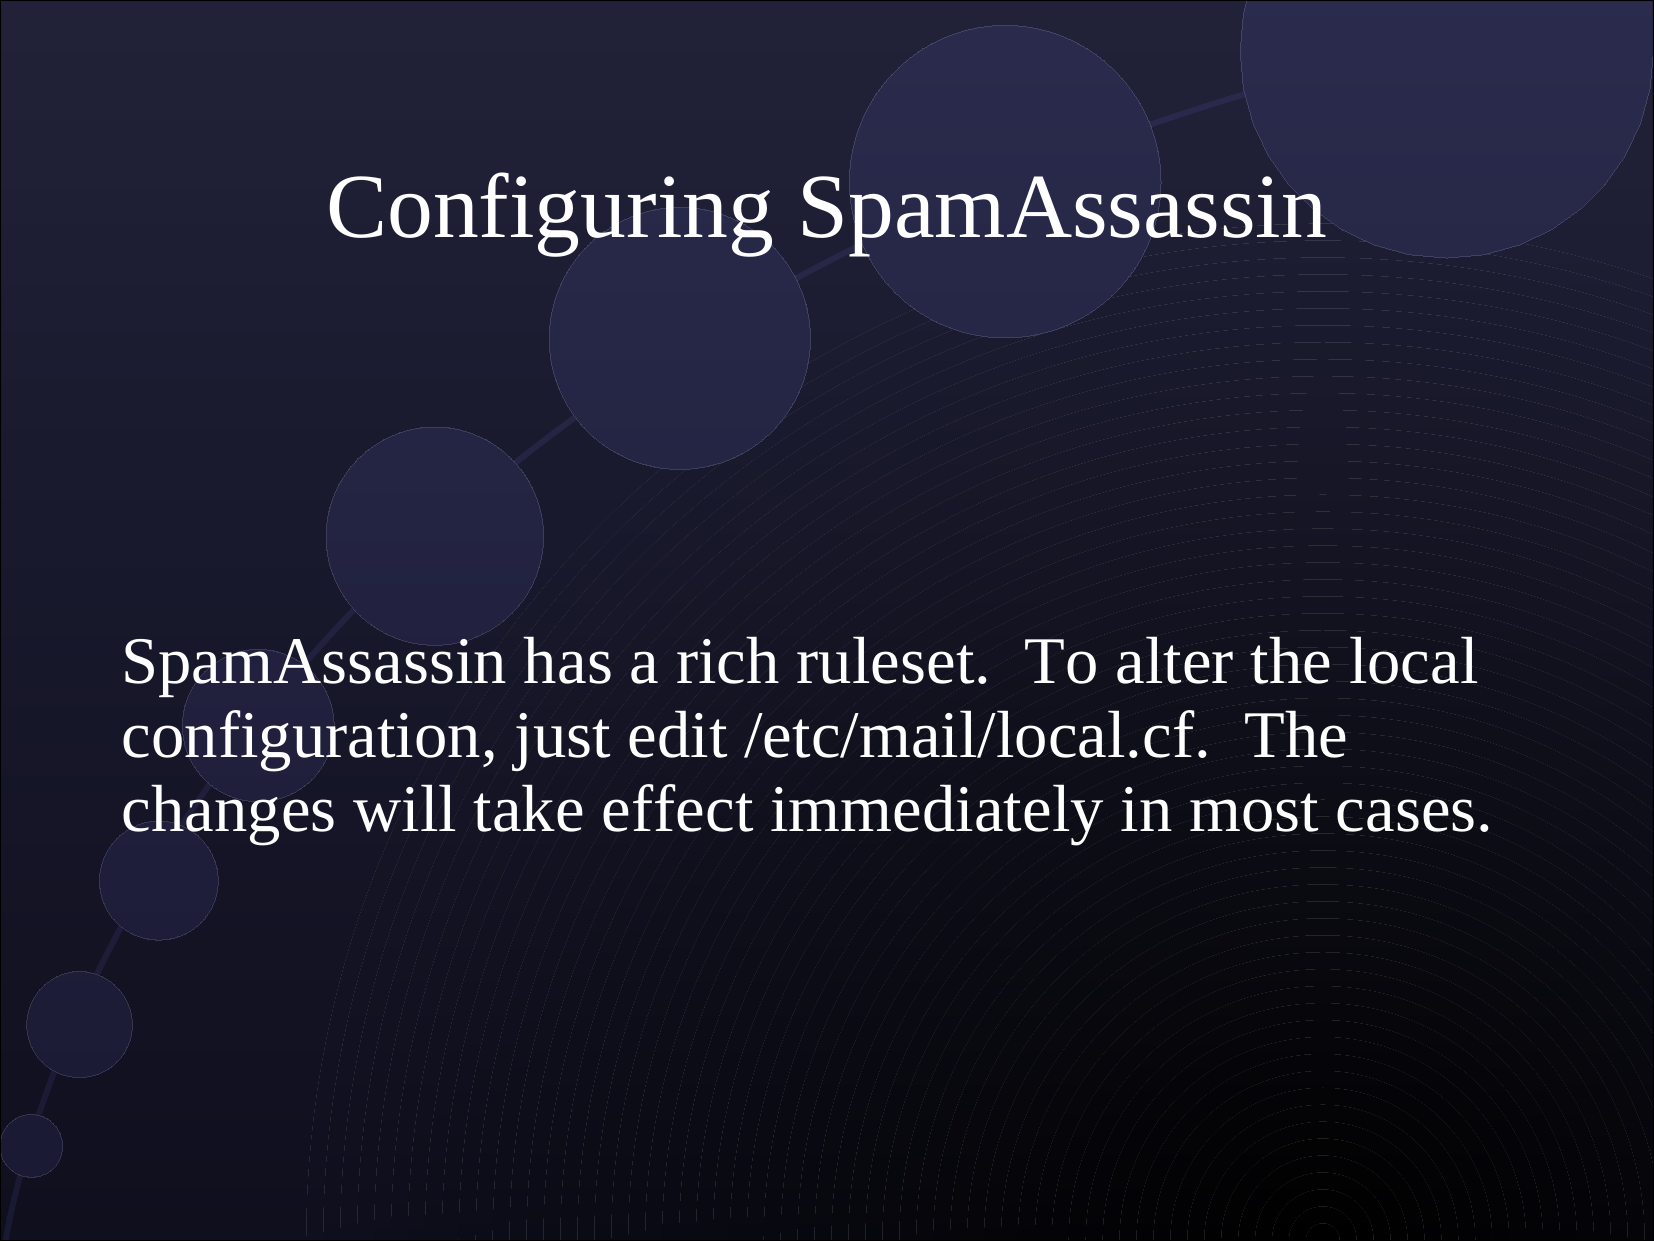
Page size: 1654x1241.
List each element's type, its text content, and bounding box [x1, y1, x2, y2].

subtitle SpamAssassin has a rich ruleset. To alter the local configuration, just edit /etc/mail/local.cf. The changes will take effect immediately in most cases. [121, 344, 1534, 1127]
title Configuring SpamAssassin [121, 102, 1534, 311]
